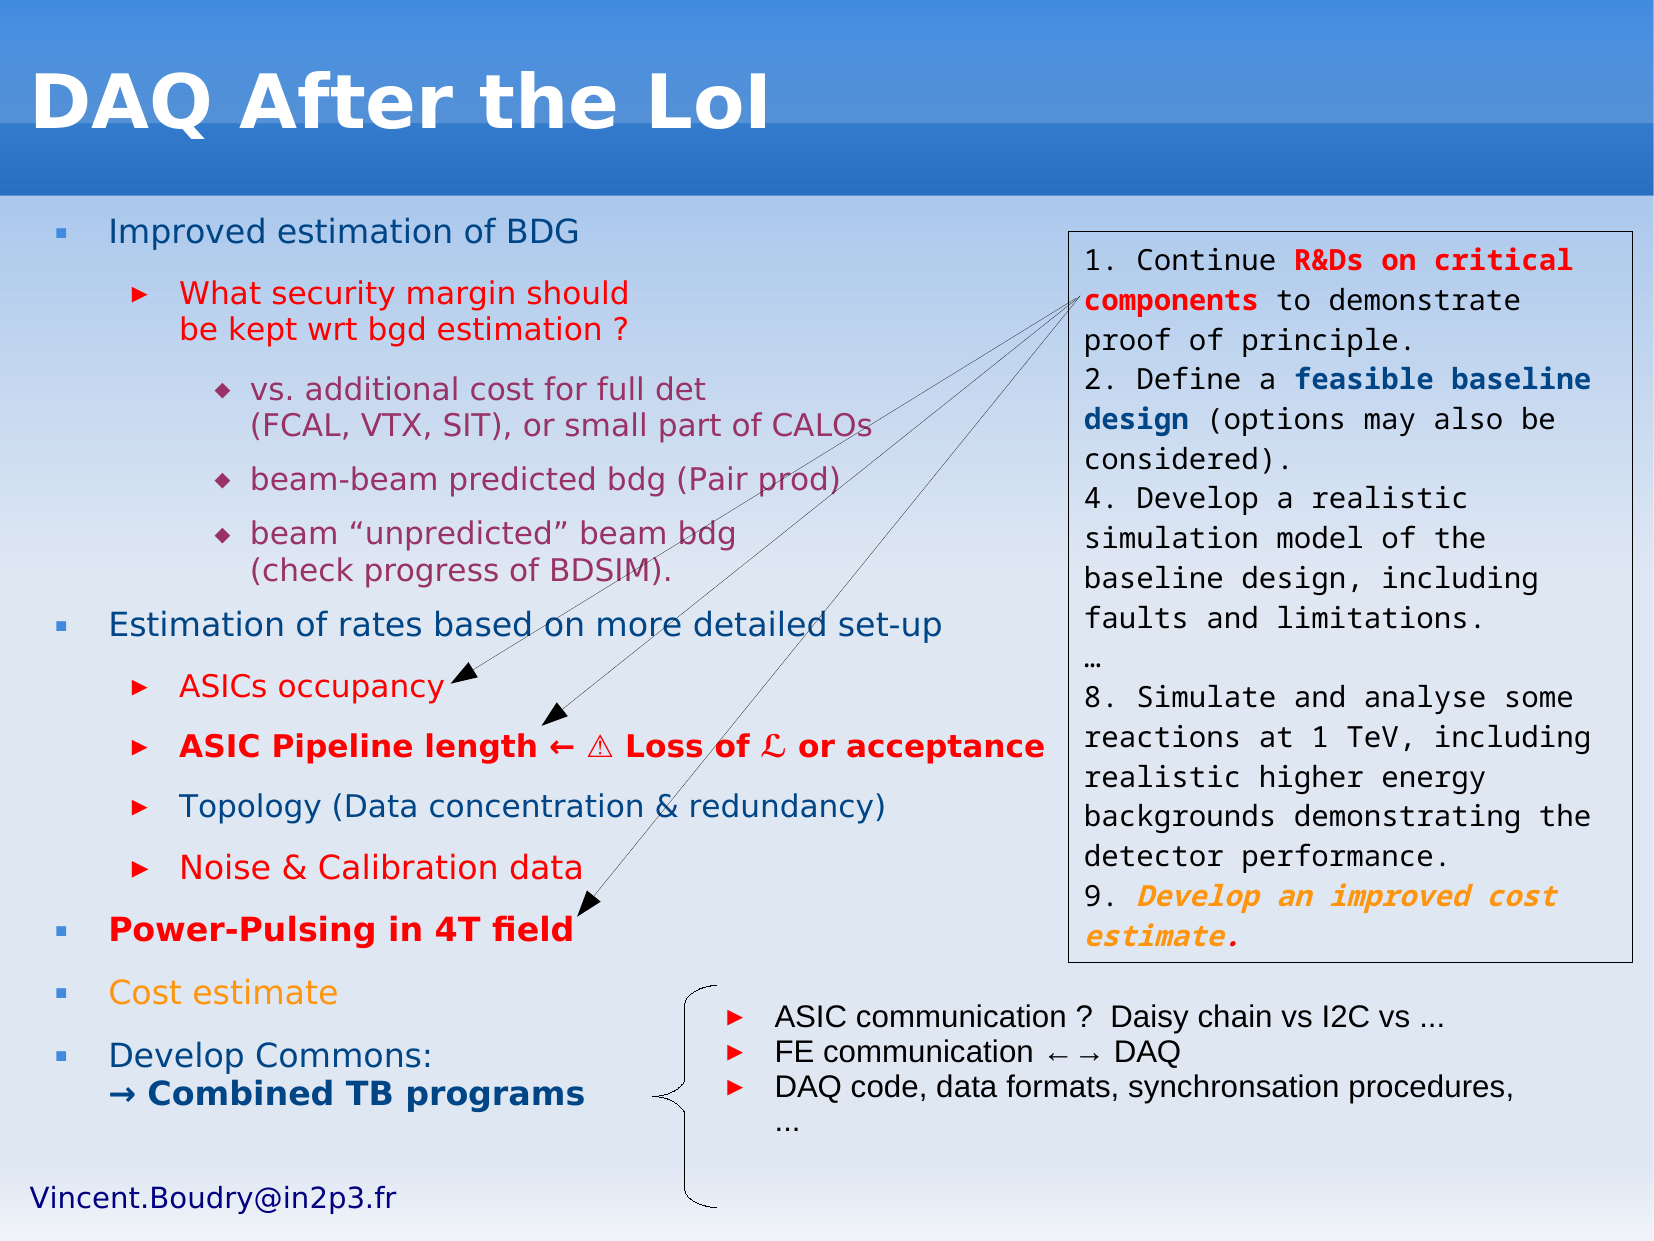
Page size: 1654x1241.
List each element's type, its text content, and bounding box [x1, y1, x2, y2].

list Improved estimation of BDG What security margin should be kept wrt bgd estimation ? vs. additional cost for full det (FCAL, VTX, SIT), or small part of CALOs beam-beam predicted bdg (Pair prod) beam “unpredicted” beam bdg (check progress of BDSIM). Estimation of rates based on more detailed set-up ASICs occupancy ASIC Pipeline length ← ⚠ Loss of ℒ or acceptance Topology (Data concentration & redundancy) Noise & Calibration data Power-Pulsing in 4T field Cost estimate Develop Commons: → Combined TB programs [1069, 841, 1573, 962]
picture [0, 0, 1654, 1241]
text_box ASIC communication ? Daisy chain vs I2C vs ... FE communication ←→ DAQ DAQ code, data formats, synchronsation procedures, ... [618, 992, 1531, 1200]
list Improved estimation of BDG What security margin should be kept wrt bgd estimation ? vs. additional cost for full det (FCAL, VTX, SIT), or small part of CALOs beam-beam predicted bdg (Pair prod) beam “unpredicted” beam bdg (check progress of BDSIM). Estimation of rates based on more detailed set-up ASICs occupancy ASIC Pipeline length ← ⚠ Loss of ℒ or acceptance Topology (Data concentration & redundancy) Noise & Calibration data Power-Pulsing in 4T field Cost estimate Develop Commons: → Combined TB programs [37, 212, 1573, 1116]
text_box 1. Continue R&Ds on critical components to demonstrate proof of principle. 2. Define a feasible baseline design (options may also be considered). 4. Develop a realistic simulation model of the baseline design, including faults and limitations. … 8. Simulate and analyse some reactions at 1 TeV, including realistic higher energy backgrounds demonstrating the detector performance. 9. Develop an improved cost estimate. [1068, 231, 1633, 841]
title DAQ After the LoI [29, 7, 1654, 200]
